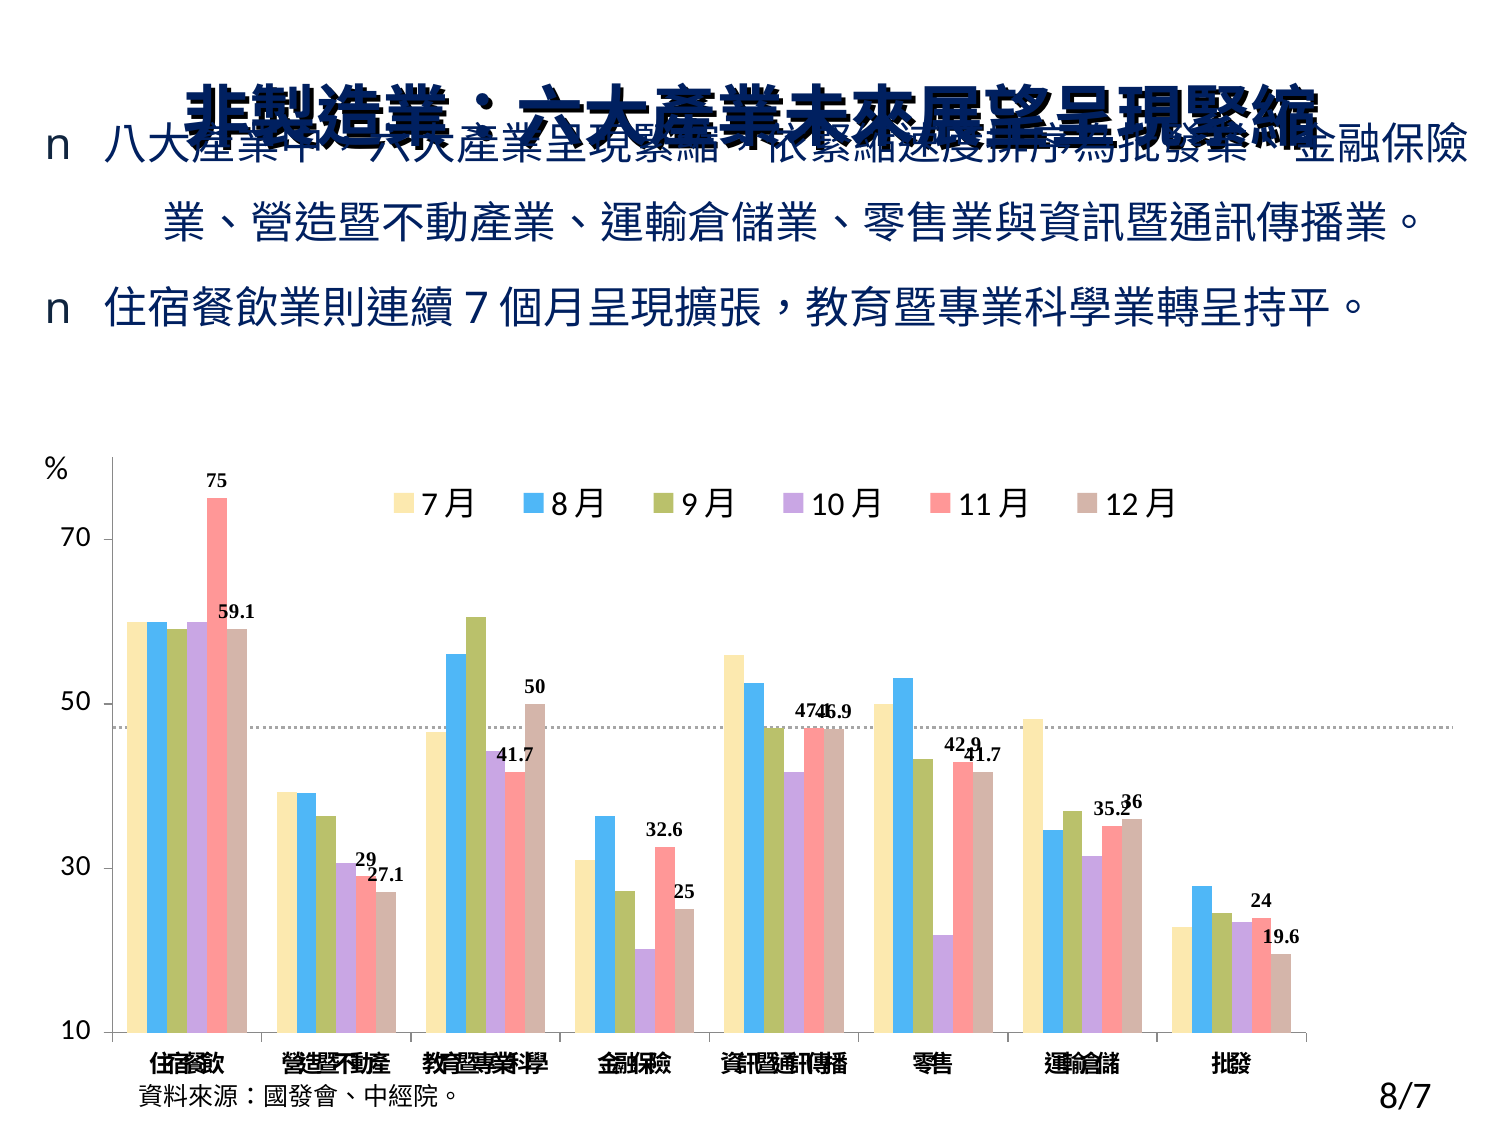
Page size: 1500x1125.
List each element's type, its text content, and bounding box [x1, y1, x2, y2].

text_box 資料來源：國發會、中經院。 [123, 1077, 1500, 1119]
text_box 八大產業中，六大產業呈現緊縮，依緊縮速度排序為批發業、金融保險業、營造暨不動產業、運輸倉儲業、零售業與資訊暨通訊傳播業。 住宿餐飲業則連續7個月呈現擴張，教育暨專業科學業轉呈持平。 [0, 90, 1486, 421]
chart [31, 444, 1471, 1092]
title 非製造業：六大產業未來展望呈現緊縮 [0, 0, 1500, 126]
text_box % [29, 438, 124, 494]
